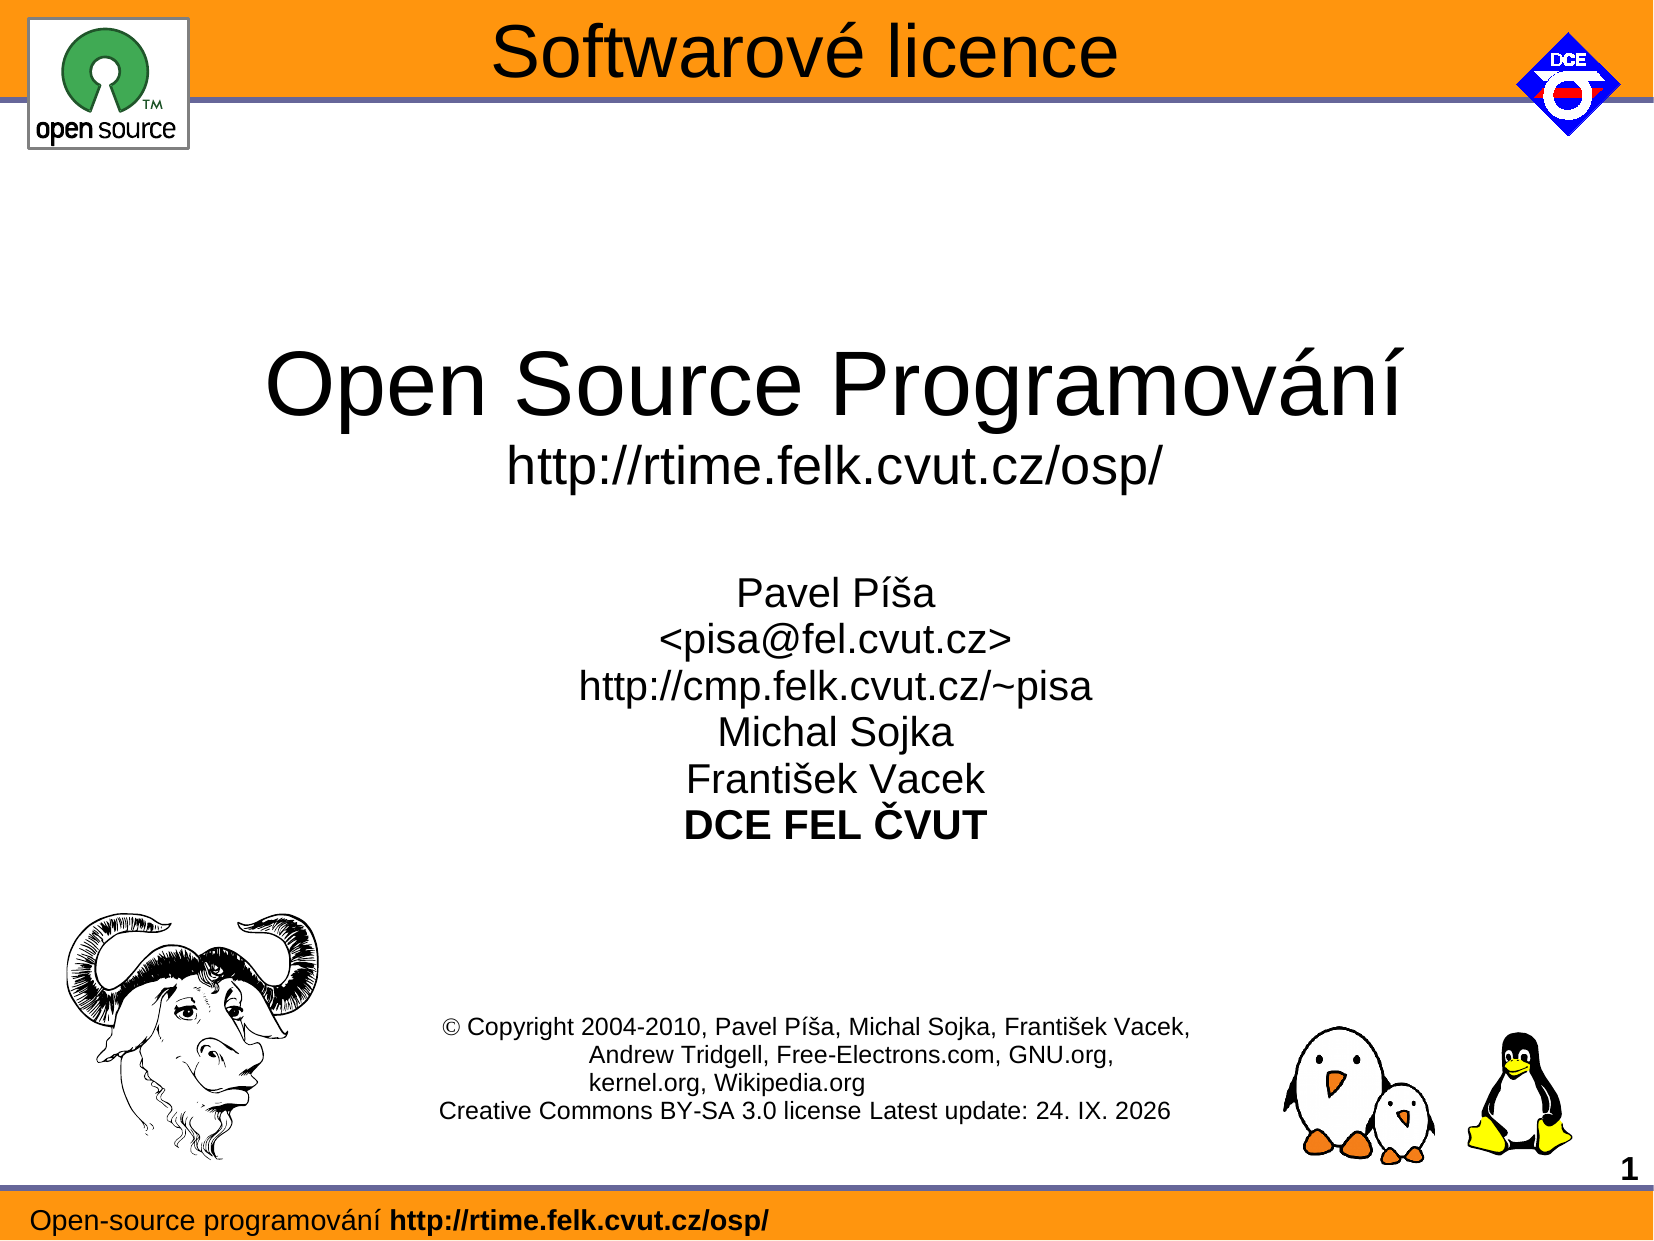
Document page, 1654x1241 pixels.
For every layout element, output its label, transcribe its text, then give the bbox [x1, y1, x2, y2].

subtitle Open Source Programování http://rtime.felk.cvut.cz/osp/ Pavel Píša <pisa@fel.cvut.cz> http://cmp.felk.cvut.cz/~pisa Michal Sojka František Vacek DCE FEL ČVUT [183, 204, 1471, 977]
list © Copyright 2004-2010, Pavel Píša, Michal Sojka, František Vacek, Andrew Tridgell, Free-Electrons.com, GNU.org, kernel.org, Wikipedia.org Creative Commons BY-SA 3.0 license Latest update: 12. VIII. 2013 [438, 1012, 1215, 1150]
text_box [1467, 1032, 1573, 1156]
title Softwarové licence [60, 4, 1551, 98]
picture [1283, 1026, 1435, 1165]
picture [66, 911, 319, 1169]
